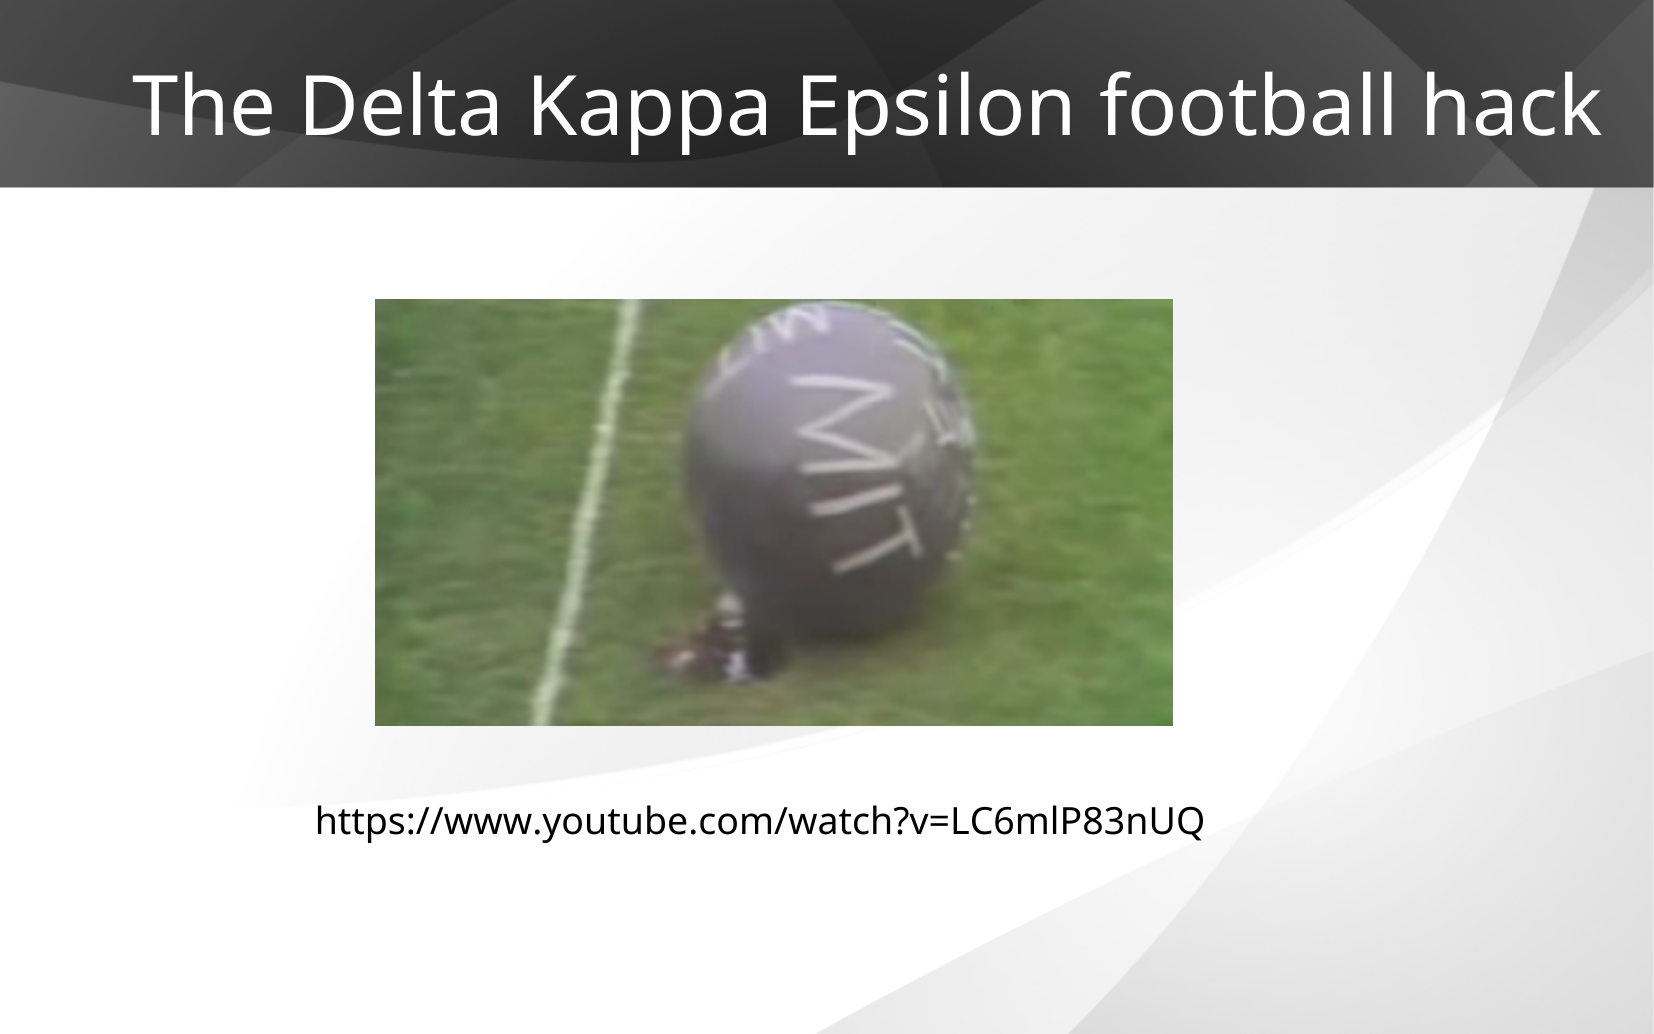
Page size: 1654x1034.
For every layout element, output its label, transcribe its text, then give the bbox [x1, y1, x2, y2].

title The Delta Kappa Epsilon football hack [124, 0, 1613, 208]
picture [0, 0, 1654, 1034]
text_box https://www.youtube.com/watch?v=LC6mlP83nUQ [300, 787, 1303, 852]
